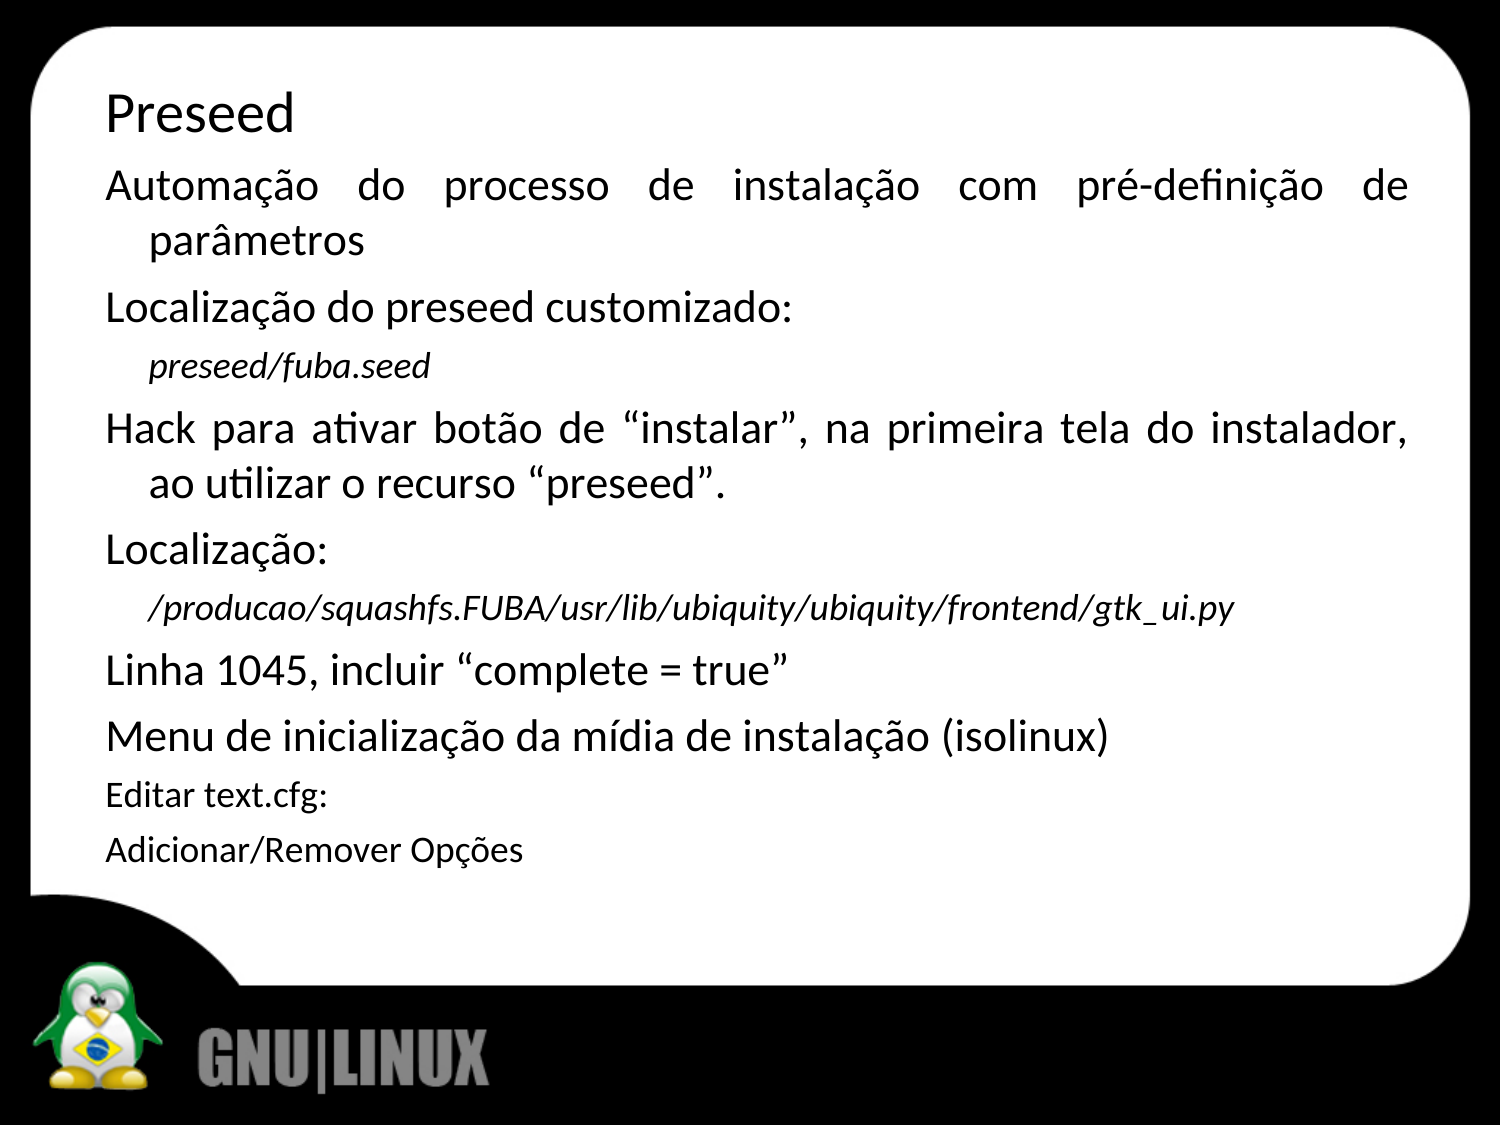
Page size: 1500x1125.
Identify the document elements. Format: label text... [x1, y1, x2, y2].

text_box Preseed Automação do processo de instalação com pré-definição de parâmetros Localização do preseed customizado: preseed/fuba.seed Hack para ativar botão de “instalar”, na primeira tela do instalador, ao utilizar o recurso “preseed”. Localização: /producao/squashfs.FUBA/usr/lib/ubiquity/ubiquity/frontend/gtk_ui.py Linha 1045, incluir “complete = true” Menu de inicialização da mídia de instalação (isolinux)‏ Editar text.cfg: Adicionar/Remover Opções [46, 66, 1426, 1125]
picture [0, 0, 1500, 1125]
